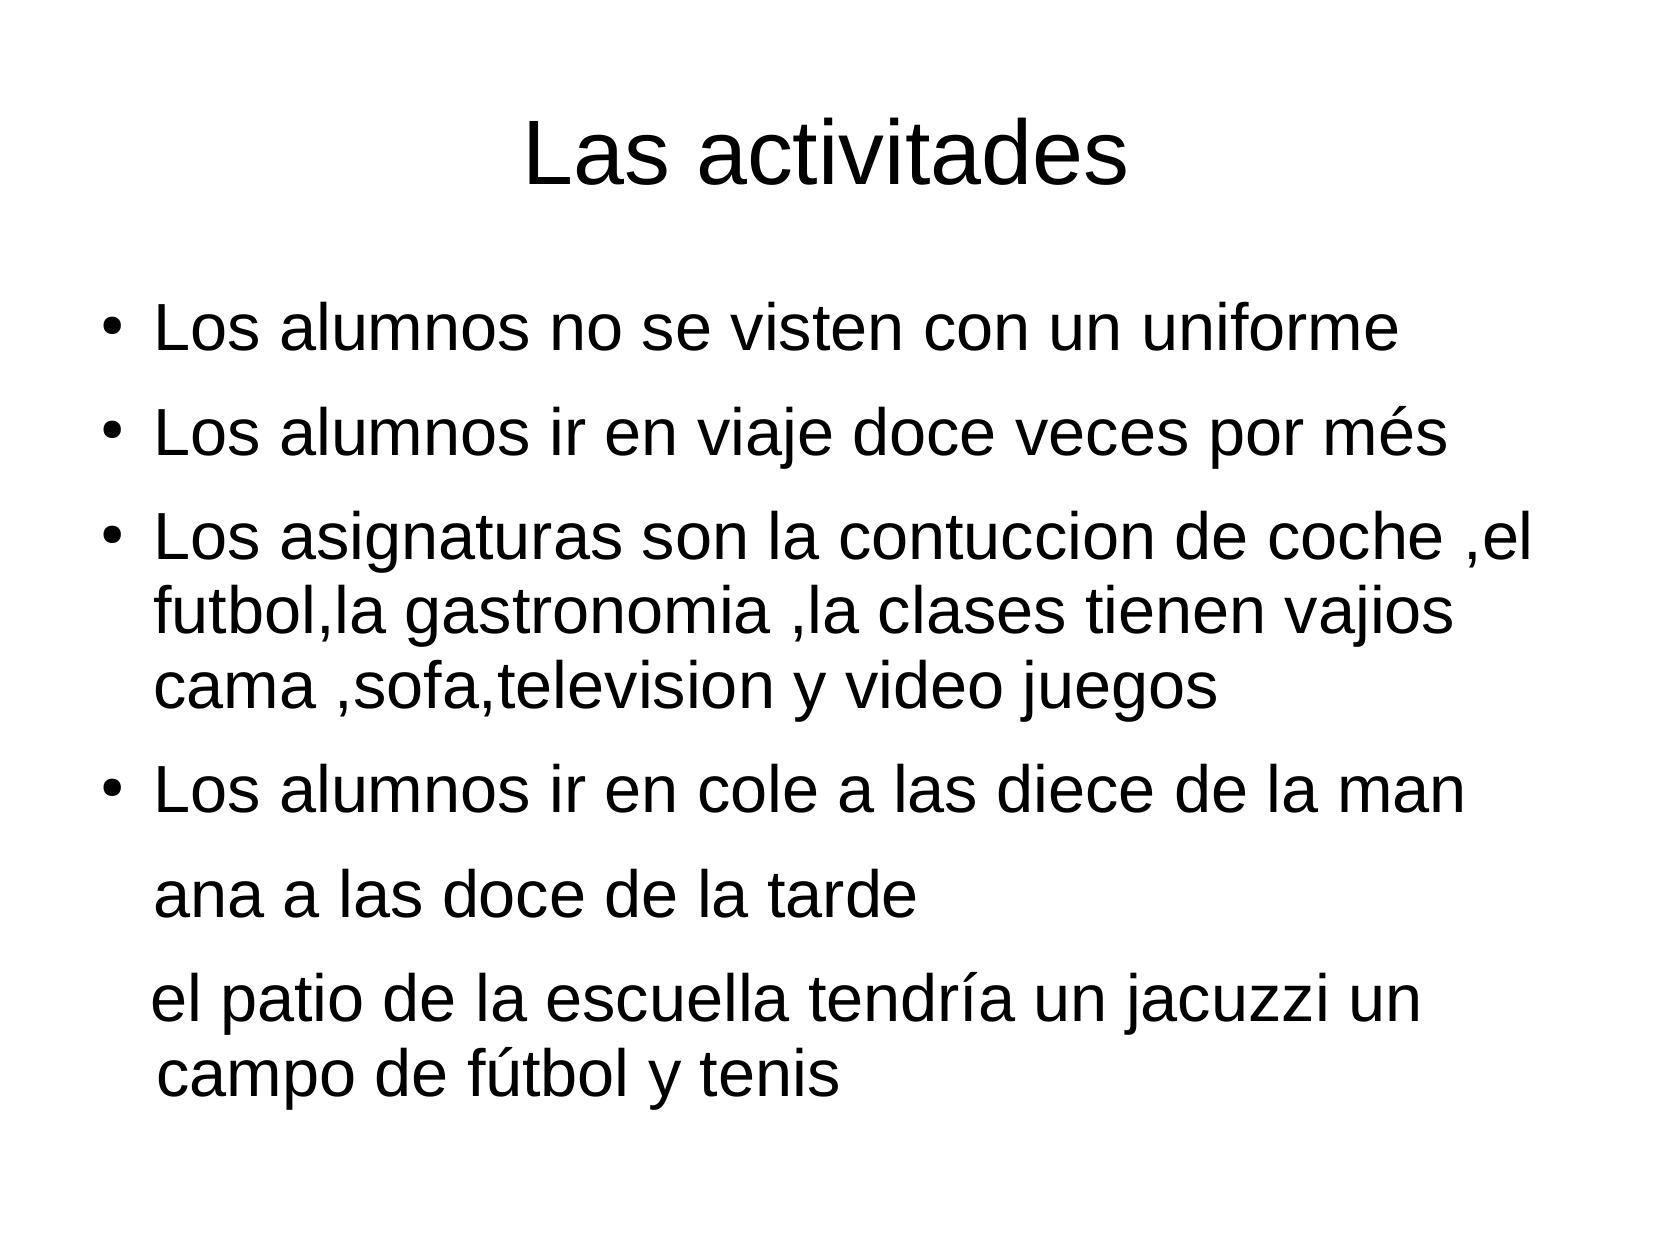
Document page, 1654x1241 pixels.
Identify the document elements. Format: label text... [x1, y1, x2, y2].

list Los alumnos no se visten con un uniforme Los alumnos ir en viaje doce veces por més Los asignaturas son la contuccion de coche ,el futbol,la gastronomia ,la clases tienen vajios cama ,sofa,television y video juegos Los alumnos ir en cole a las diece de la man ana a las doce de la tarde el patio de la escuella tendría un jacuzzi un campo de fútbol y tenis [82, 290, 1571, 1111]
title Las activitades [82, 49, 1571, 257]
